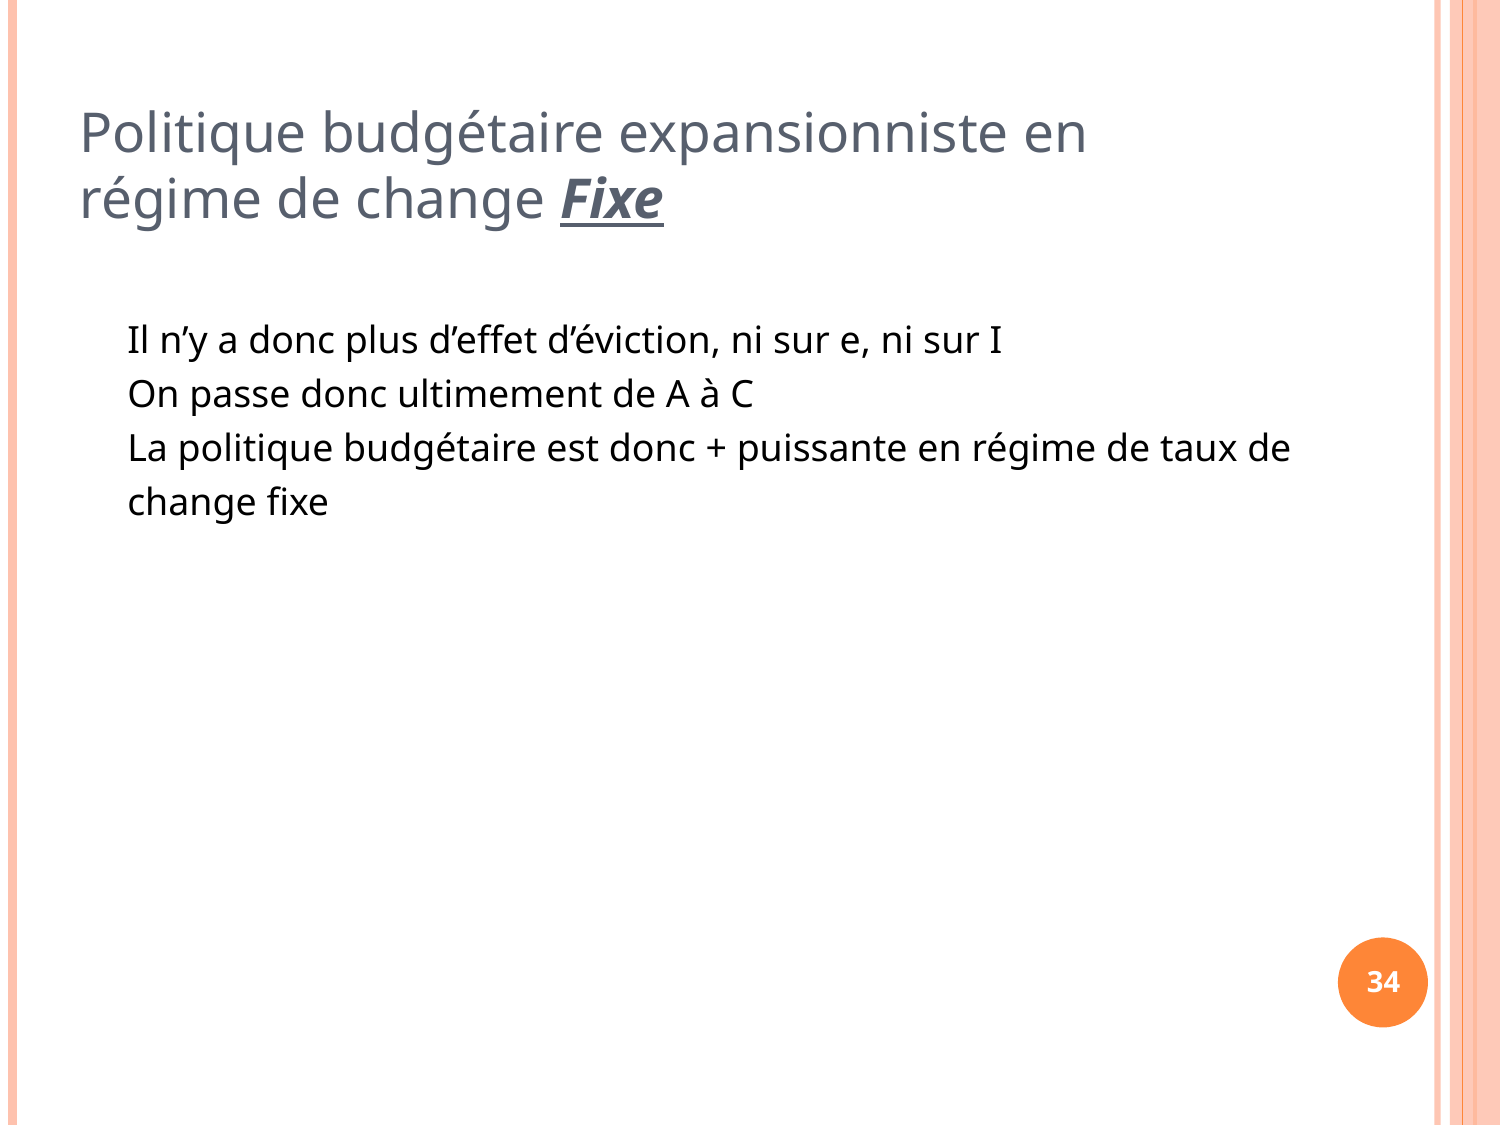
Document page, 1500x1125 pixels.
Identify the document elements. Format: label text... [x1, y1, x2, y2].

text_box Politique budgétaire expansionniste en régime de change Fixe [64, 90, 1453, 237]
slide_number <numéro> [1333, 940, 1434, 1027]
list Il n’y a donc plus d’effet d’éviction, ni sur e, ni sur I On passe donc ultimement de A à C La politique budgétaire est donc + puissante en régime de taux de change fixe [112, 299, 1388, 1000]
